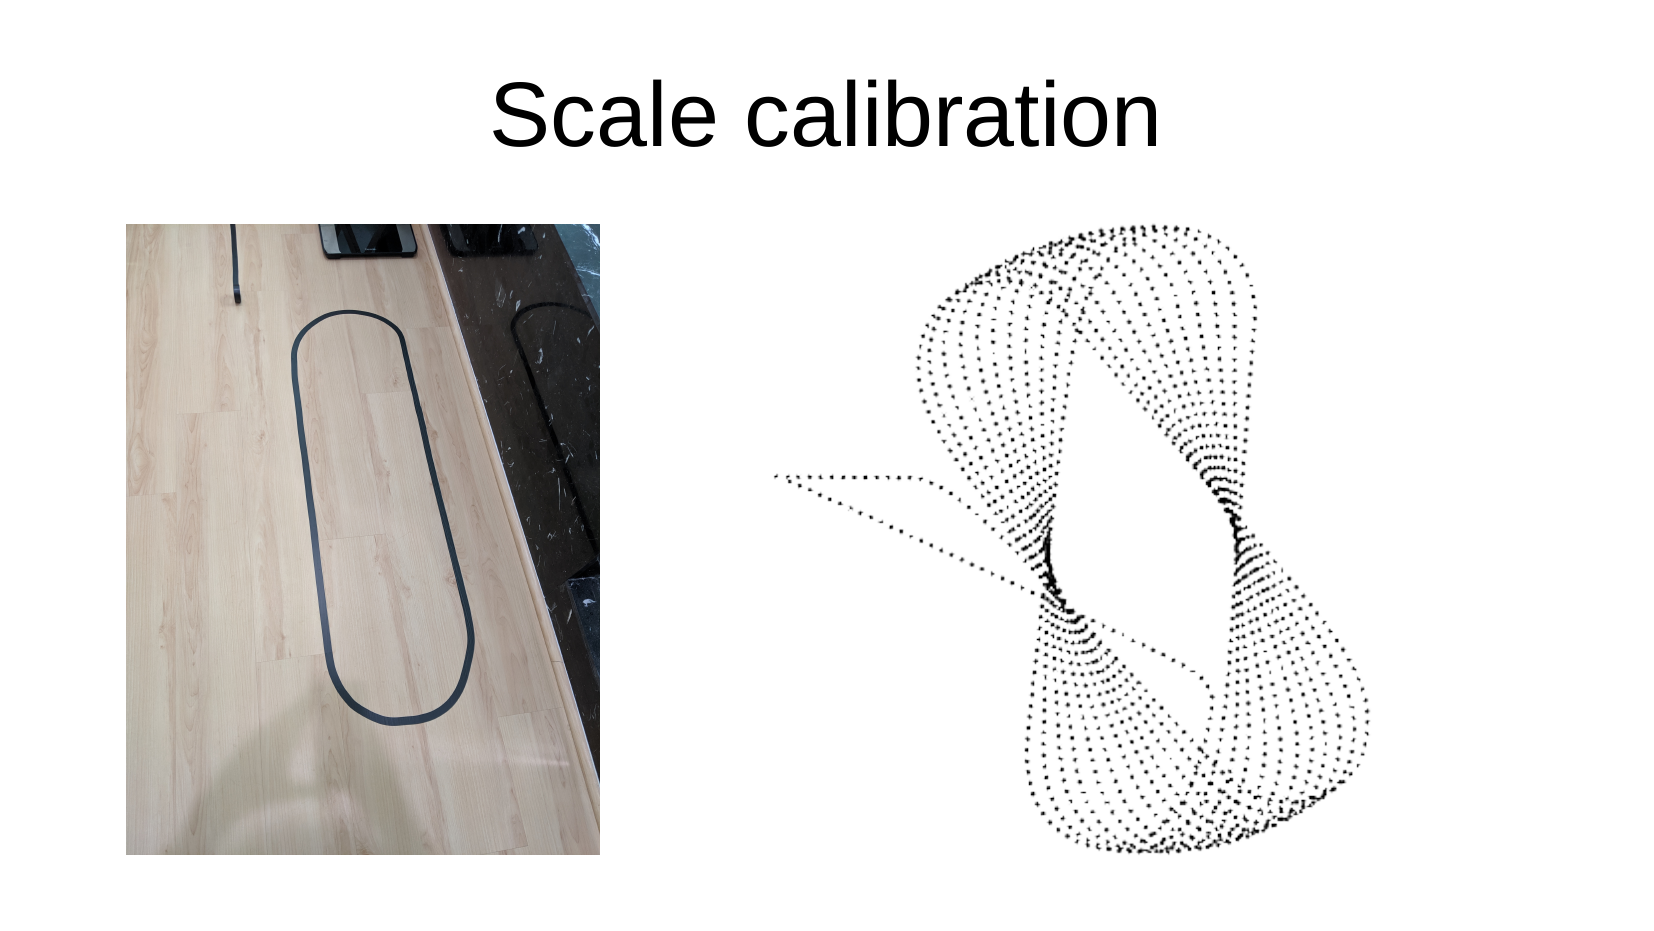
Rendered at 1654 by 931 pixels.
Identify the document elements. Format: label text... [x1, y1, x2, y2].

picture [728, 164, 1389, 870]
picture [126, 224, 600, 856]
title Scale calibration [82, 37, 1571, 193]
